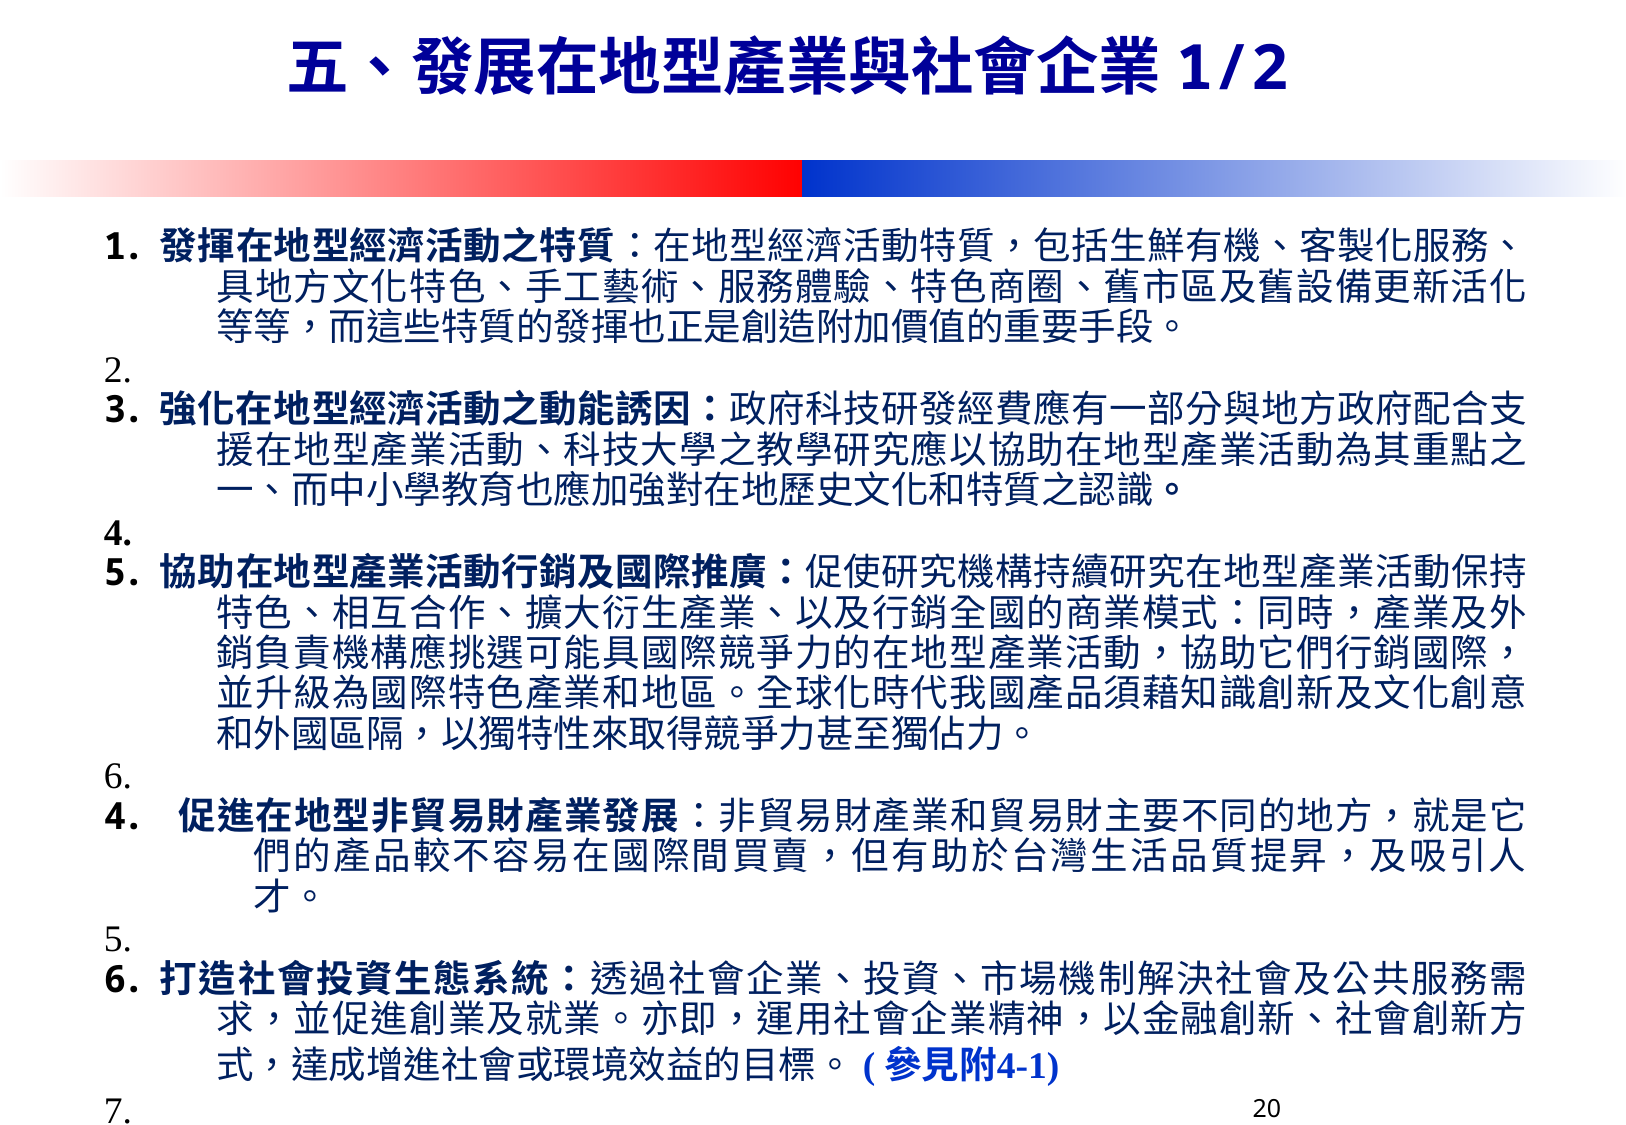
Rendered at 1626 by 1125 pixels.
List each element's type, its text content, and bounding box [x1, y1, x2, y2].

text_box 發揮在地型經濟活動之特質：在地型經濟活動特質，包括生鮮有機、客製化服務、具地方文化特色、手工藝術、服務體驗、特色商圈、舊市區及舊設備更新活化等等，而這些特質的發揮也正是創造附加價值的重要手段。 強化在地型經濟活動之動能誘因：政府科技研發經費應有一部分與地方政府配合支援在地型產業活動、科技大學之教學研究應以協助在地型產業活動為其重點之一、而中小學教育也應加強對在地歷史文化和特質之認識。 協助在地型產業活動行銷及國際推廣：促使研究機構持續研究在地型產業活動保持特色、相互合作、擴大衍生產業、以及行銷全國的商業模式：同時，產業及外銷負責機構應挑選可能具國際競爭力的在地型產業活動，協助它們行銷國際，並升級為國際特色產業和地區。全球化時代我國產品須藉知識創新及文化創意和外國區隔，以獨特性來取得競爭力甚至獨佔力。 促進在地型非貿易財產業發展：非貿易財產業和貿易財主要不同的地方，就是它們的產品較不容易在國際間買賣，但有助於台灣生活品質提昇，及吸引人才。 打造社會投資生態系統：透過社會企業、投資、市場機制解決社會及公共服務需求，並促進創業及就業。亦即，運用社會企業精神，以金融創新、社會創新方式，達成增進社會或環境效益的目標。(參見附4-1) [88, 219, 1542, 1095]
text_box 20 [1237, 1085, 1617, 1125]
text_box 五、發展在地型產業與社會企業1/2 [56, 0, 1520, 129]
